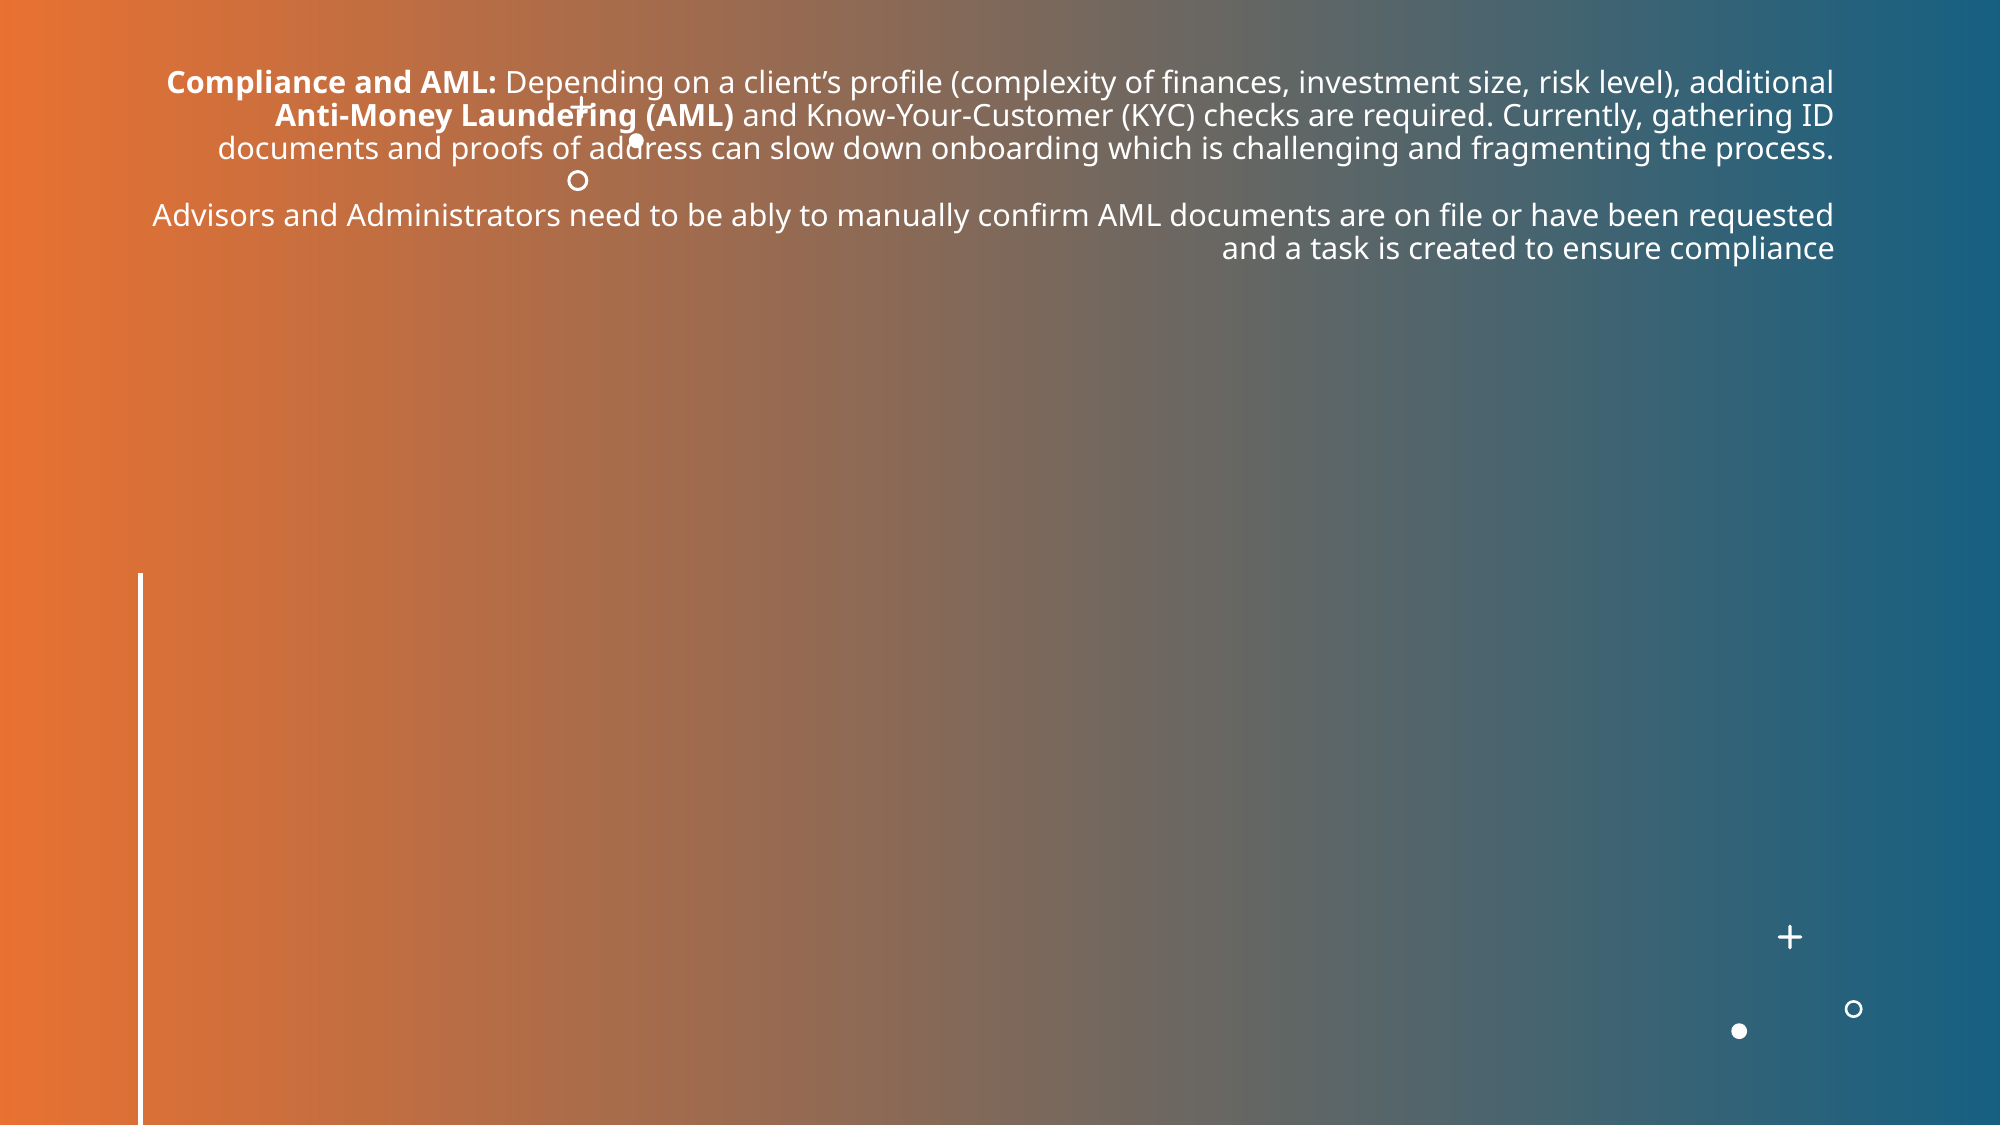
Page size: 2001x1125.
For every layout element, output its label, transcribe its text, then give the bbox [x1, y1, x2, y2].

text_box [0, 0, 2000, 1125]
title Compliance and AML: Depending on a client’s profile (complexity of finances, investment size, risk level), additional Anti-Money Laundering (AML) and Know-Your-Customer (KYC) checks are required. Currently, gathering ID documents and proofs of address can slow down onboarding which is challenging and fragmenting the process. Advisors and Administrators need to be ably to manually confirm AML documents are on file or have been requested and a task is created to ensure compliance [636, 95, 1812, 779]
